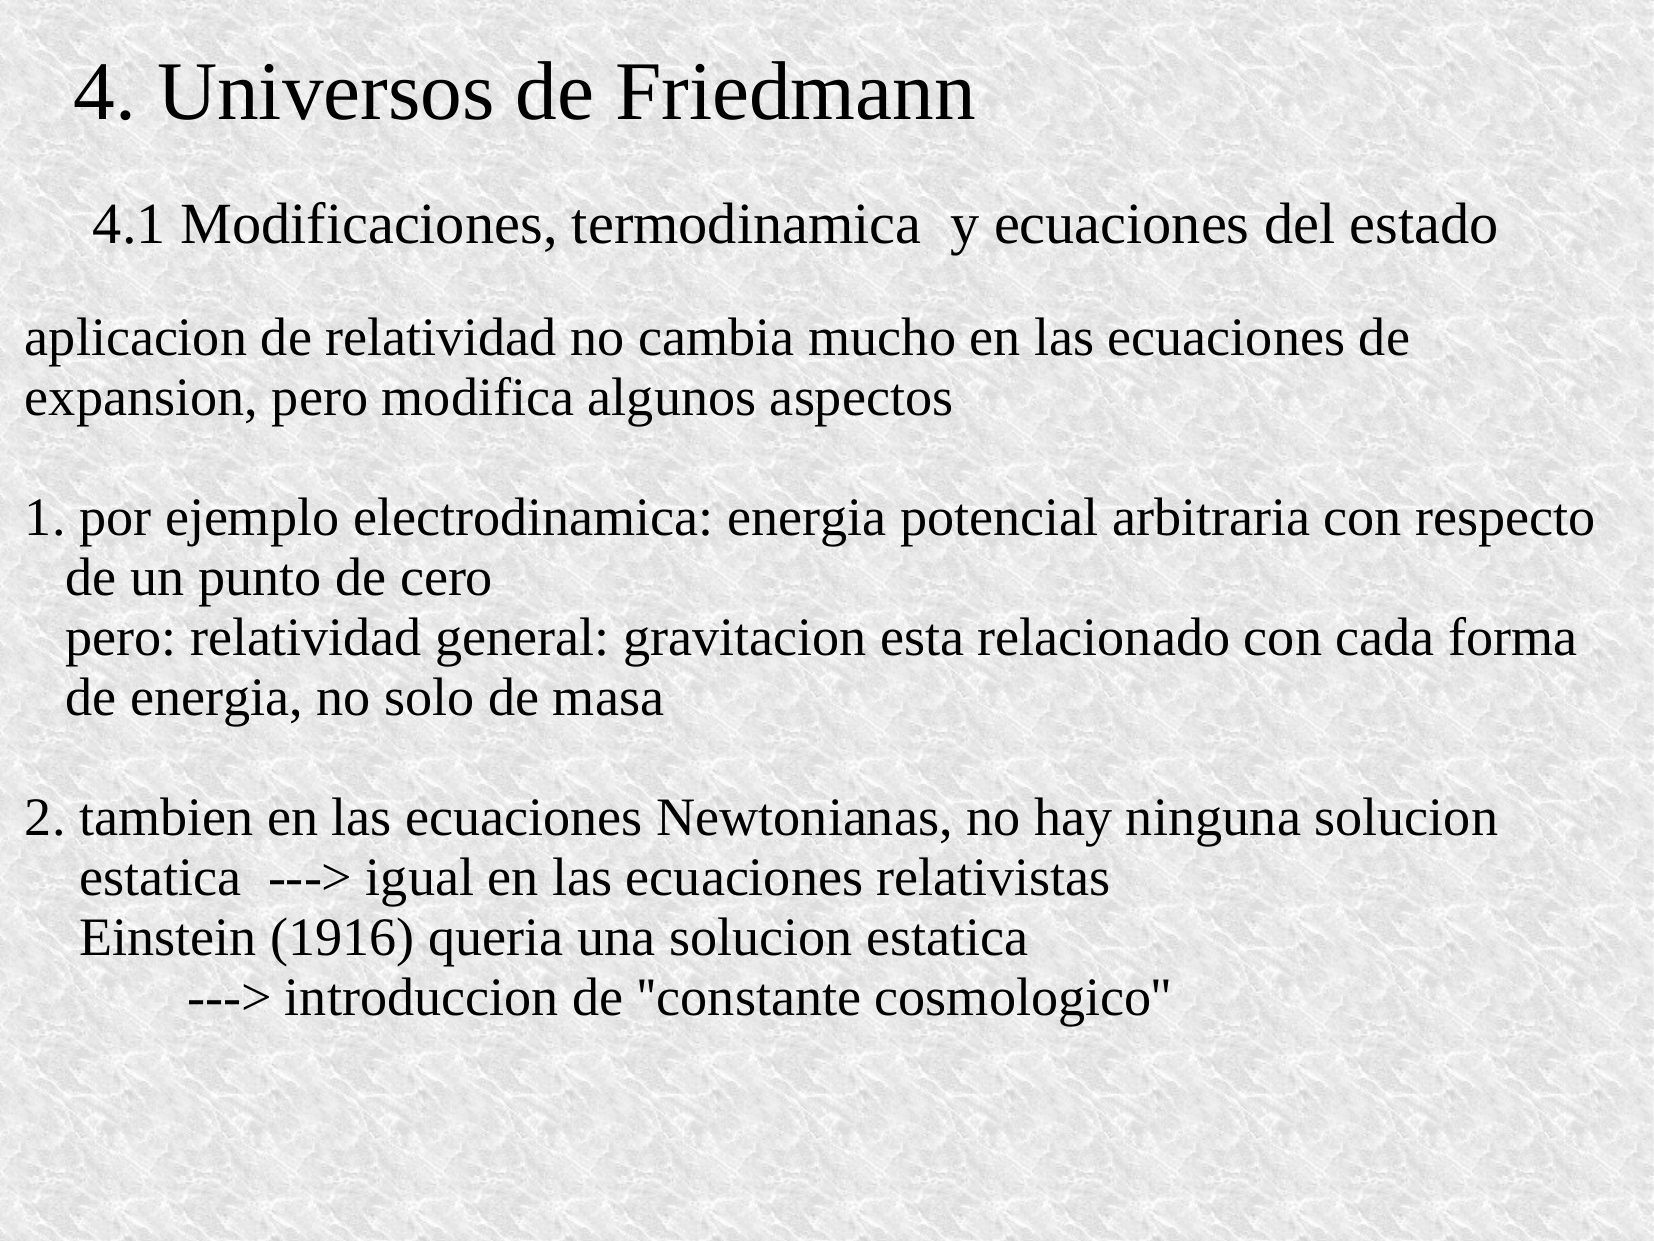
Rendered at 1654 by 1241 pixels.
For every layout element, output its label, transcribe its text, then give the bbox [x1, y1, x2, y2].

text_box 4.1 Modificaciones, termodinamica y ecuaciones del estado [78, 184, 1544, 270]
text_box aplicacion de relatividad no cambia mucho en las ecuaciones de expansion, pero modifica algunos aspectos 1. por ejemplo electrodinamica: energia potencial arbitraria con respecto de un punto de cero pero: relatividad general: gravitacion esta relacionado con cada forma de energia, no solo de masa 2. tambien en las ecuaciones Newtonianas, no hay ninguna solucion estatica ---> igual en las ecuaciones relativistas Einstein (1916) queria una solucion estatica ---> introduccion de ''constante cosmologico'' [10, 300, 1613, 1101]
text_box 4. Universos de Friedmann [59, 37, 1013, 153]
picture [0, 0, 1654, 1241]
